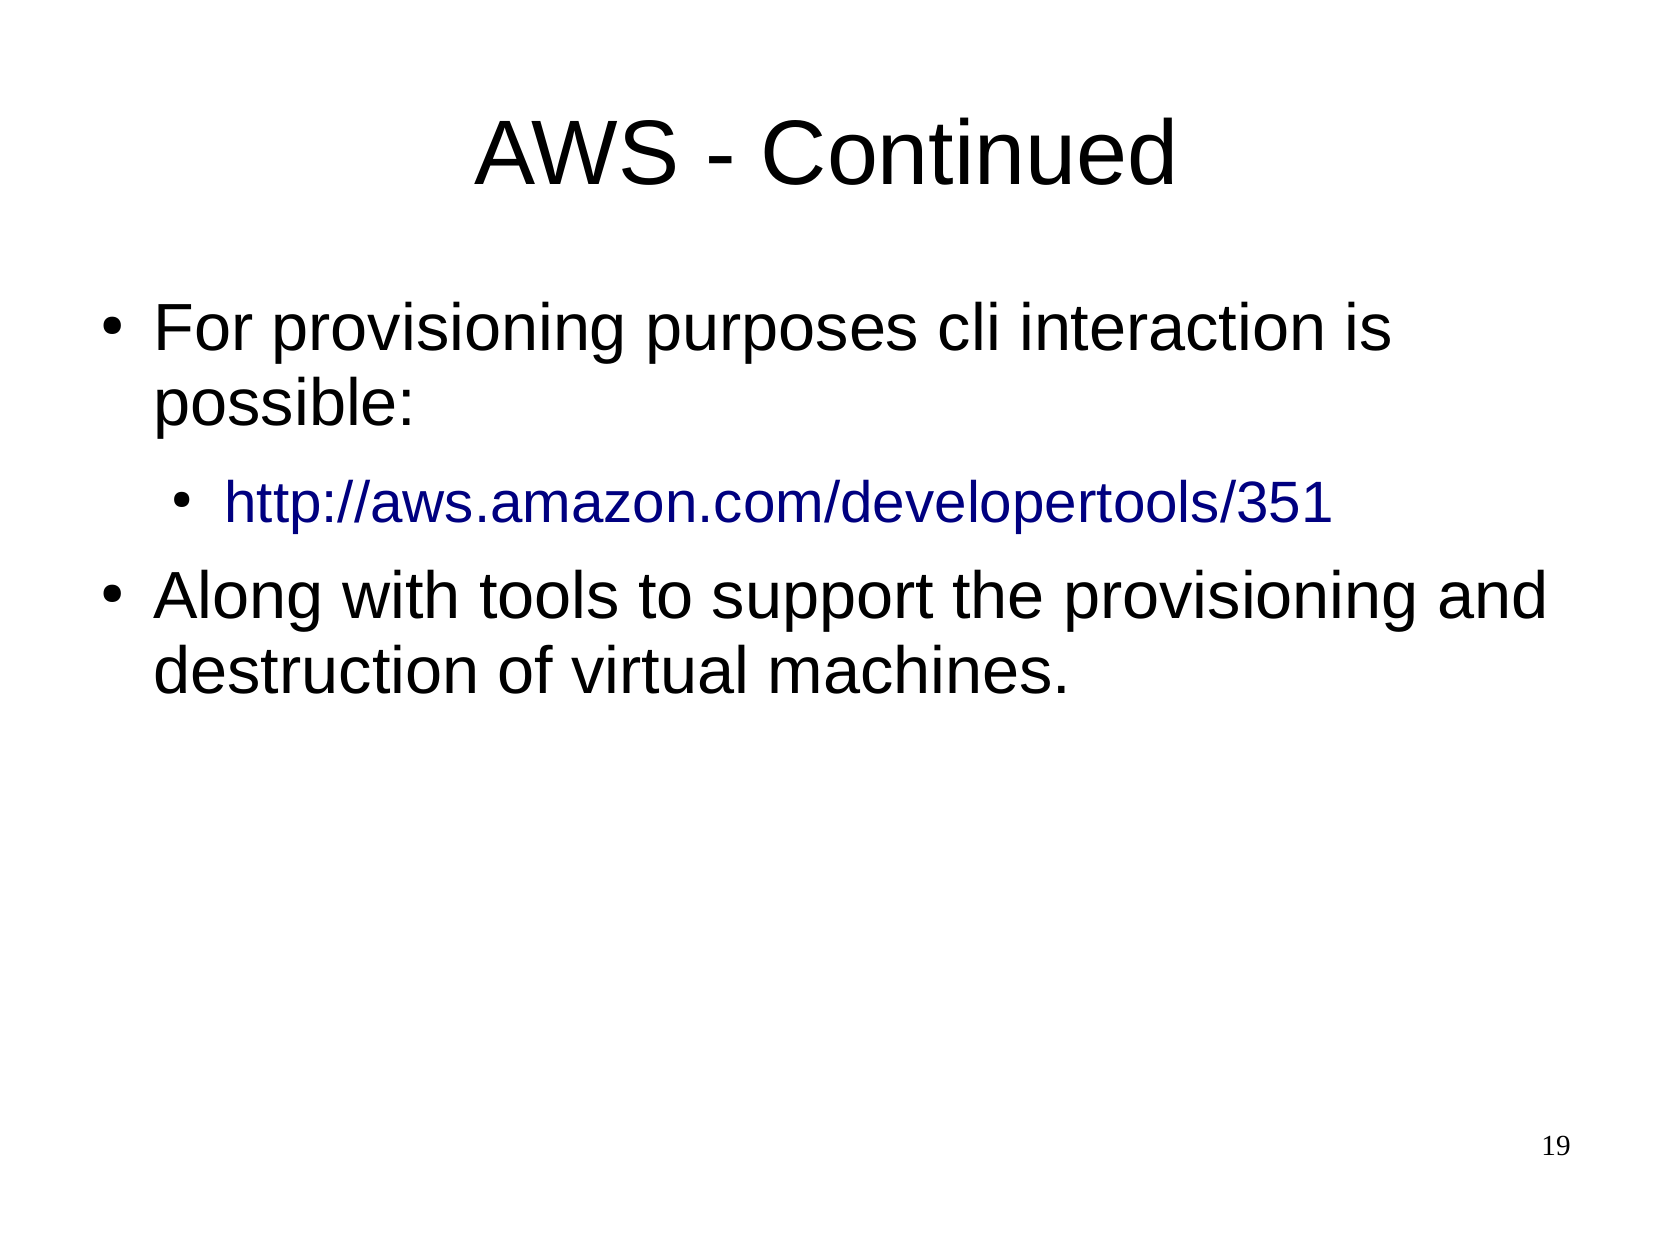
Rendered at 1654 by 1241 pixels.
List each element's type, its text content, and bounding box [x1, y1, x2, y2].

title AWS - Continued [82, 49, 1571, 257]
list For provisioning purposes cli interaction is possible: http://aws.amazon.com/developertools/351 Along with tools to support the provisioning and destruction of virtual machines. [82, 290, 1571, 1109]
